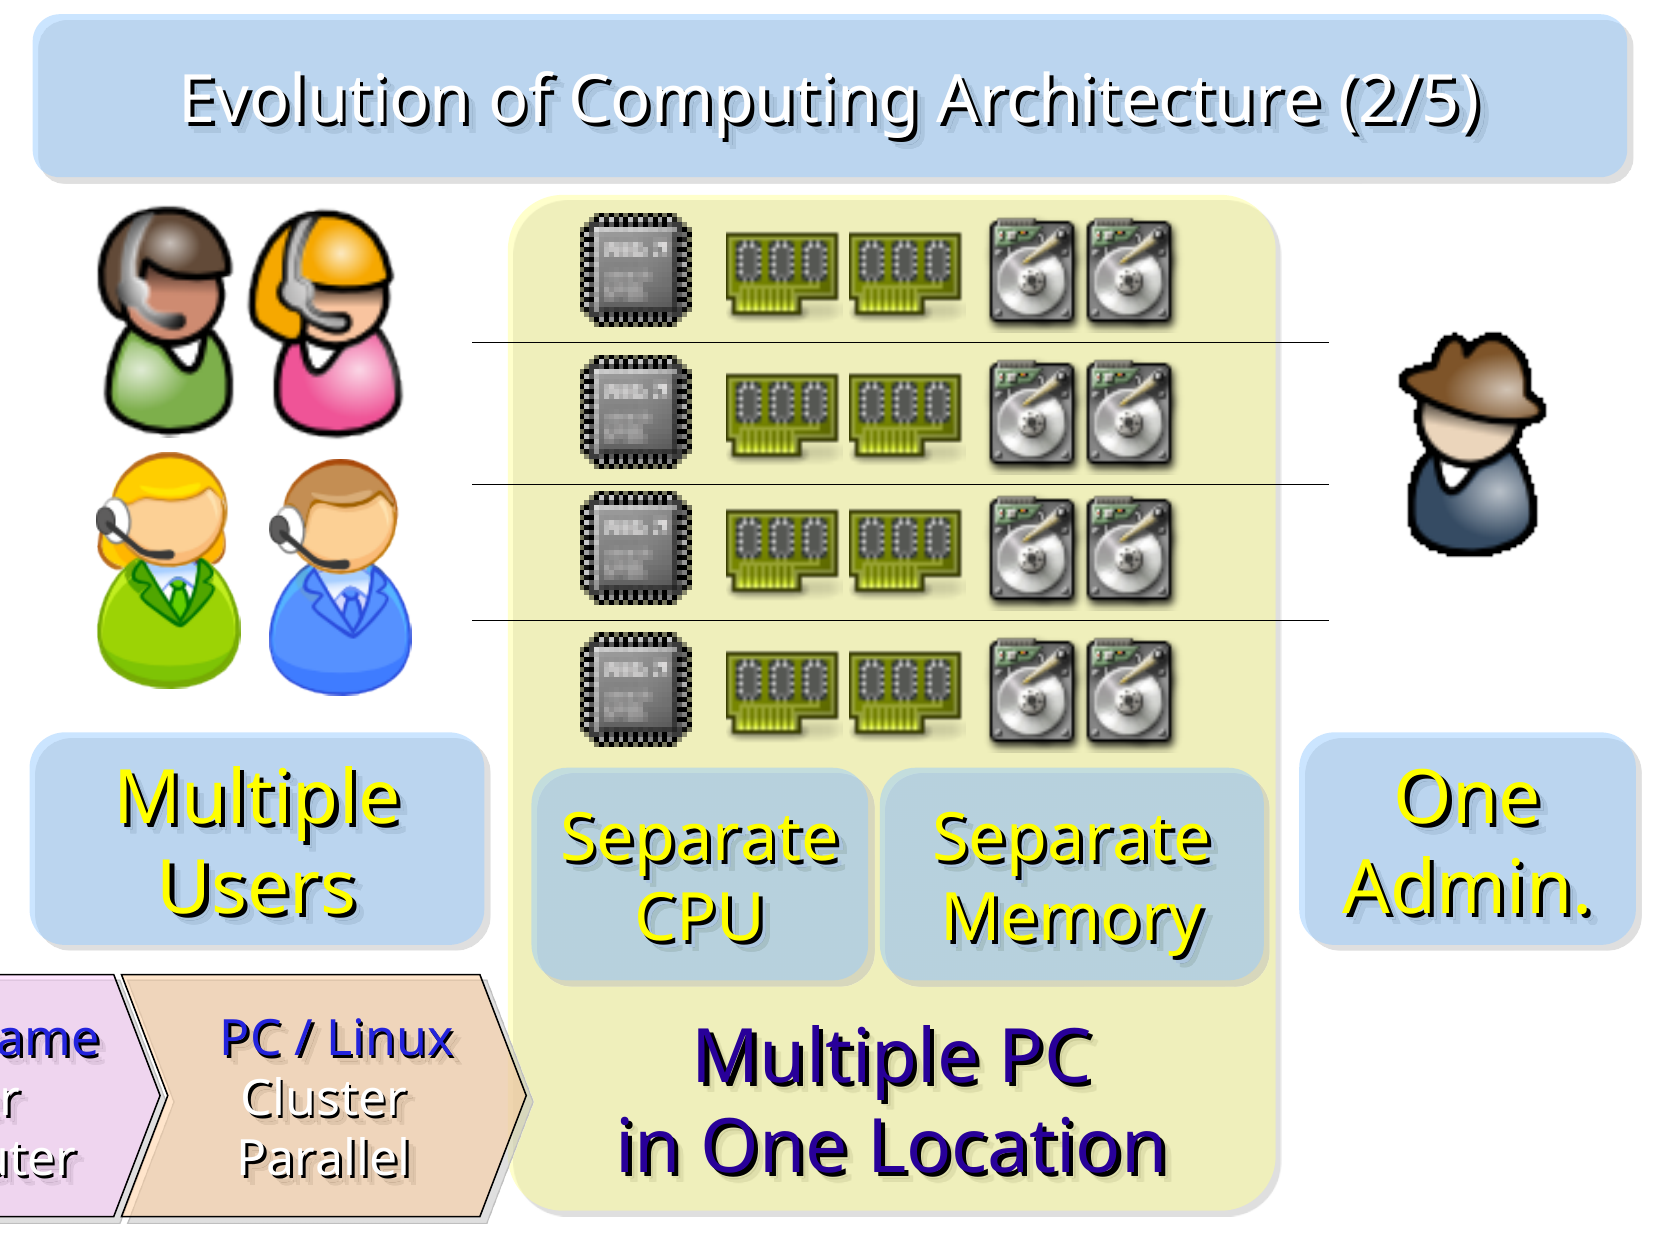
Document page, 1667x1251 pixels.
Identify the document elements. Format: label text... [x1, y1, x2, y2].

picture [726, 353, 843, 473]
picture [726, 212, 843, 331]
picture [1358, 324, 1595, 561]
text_box Multiple Users [29, 732, 485, 945]
text_box PC / Linux Cluster Parallel [121, 974, 527, 1217]
picture [849, 212, 966, 331]
picture [96, 452, 241, 689]
picture [580, 632, 697, 752]
text_box Evolution of Computing Architecture (2/5) [32, 14, 1628, 178]
text_box Multiple PC in One Location [507, 621, 1276, 1211]
picture [970, 492, 1190, 611]
picture [726, 489, 843, 609]
picture [269, 459, 412, 696]
picture [580, 355, 697, 474]
picture [849, 353, 966, 473]
picture [580, 213, 697, 332]
text_box Separate CPU [531, 767, 869, 981]
picture [970, 214, 1190, 333]
text_box One Admin. [1299, 732, 1636, 945]
picture [970, 634, 1190, 753]
picture [849, 489, 966, 609]
picture [726, 631, 843, 750]
picture [48, 201, 449, 443]
text_box Multiple PC in One Location [507, 485, 1276, 620]
text_box Mainframe Super Computer [0, 974, 161, 1217]
picture [580, 491, 697, 610]
picture [970, 356, 1190, 475]
picture [849, 631, 966, 750]
text_box Multiple PC in One Location [507, 343, 1276, 484]
text_box Multiple PC in One Location [507, 194, 1276, 342]
text_box Separate Memory [879, 767, 1264, 981]
